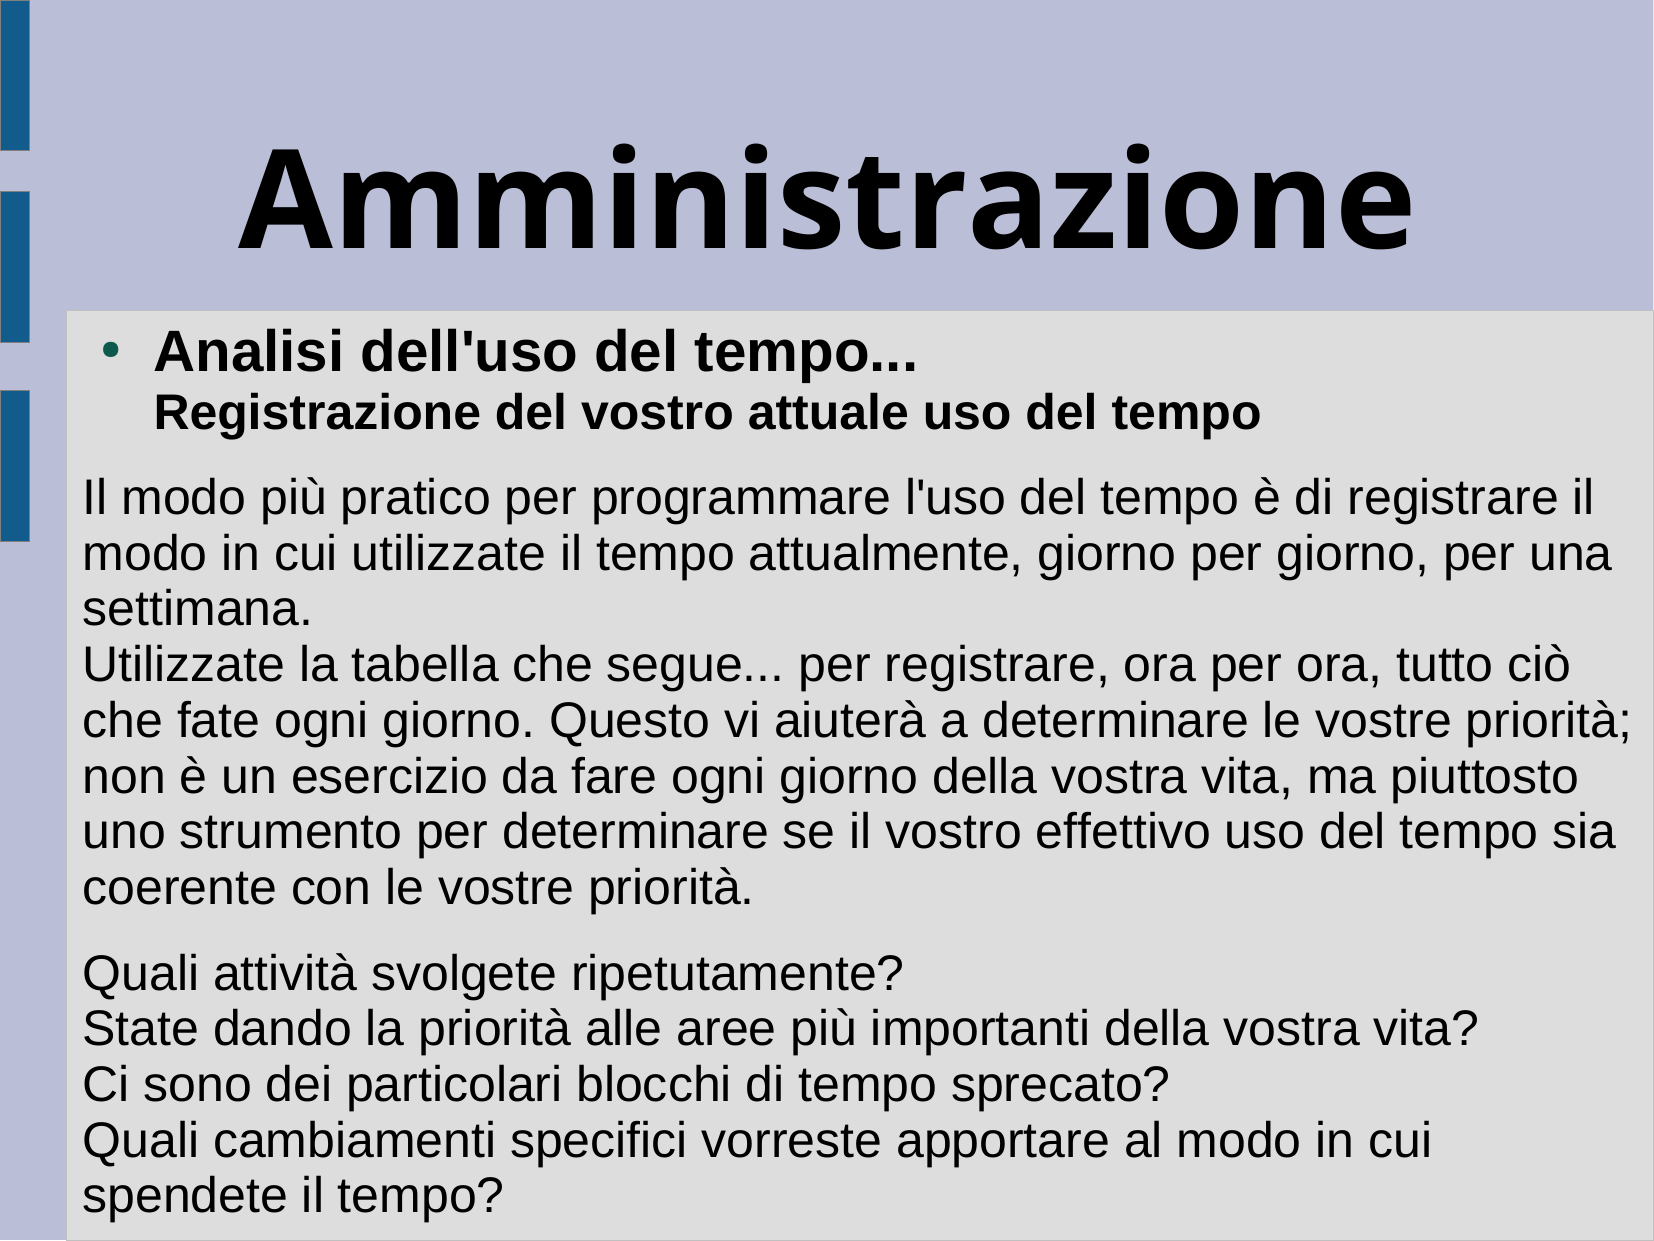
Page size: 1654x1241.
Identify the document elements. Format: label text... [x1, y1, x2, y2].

list Analisi dell'uso del tempo... Registrazione del vostro attuale uso del tempo Il modo più pratico per programmare l'uso del tempo è di registrare il modo in cui utilizzate il tempo attualmente, giorno per giorno, per una settimana. Utilizzate la tabella che segue... per registrare, ora per ora, tutto ciò che fate ogni giorno. Questo vi aiuterà a determinare le vostre priorità; non è un esercizio da fare ogni giorno della vostra vita, ma piuttosto uno strumento per determinare se il vostro effettivo uso del tempo sia coerente con le vostre priorità. Quali attività svolgete ripetutamente? State dando la priorità alle aree più importanti della vostra vita? Ci sono dei particolari blocchi di tempo sprecato? Quali cambiamenti specifici vorreste apportare al modo in cui spendete il tempo? [82, 318, 1642, 1227]
title Amministrazione [121, 83, 1534, 306]
